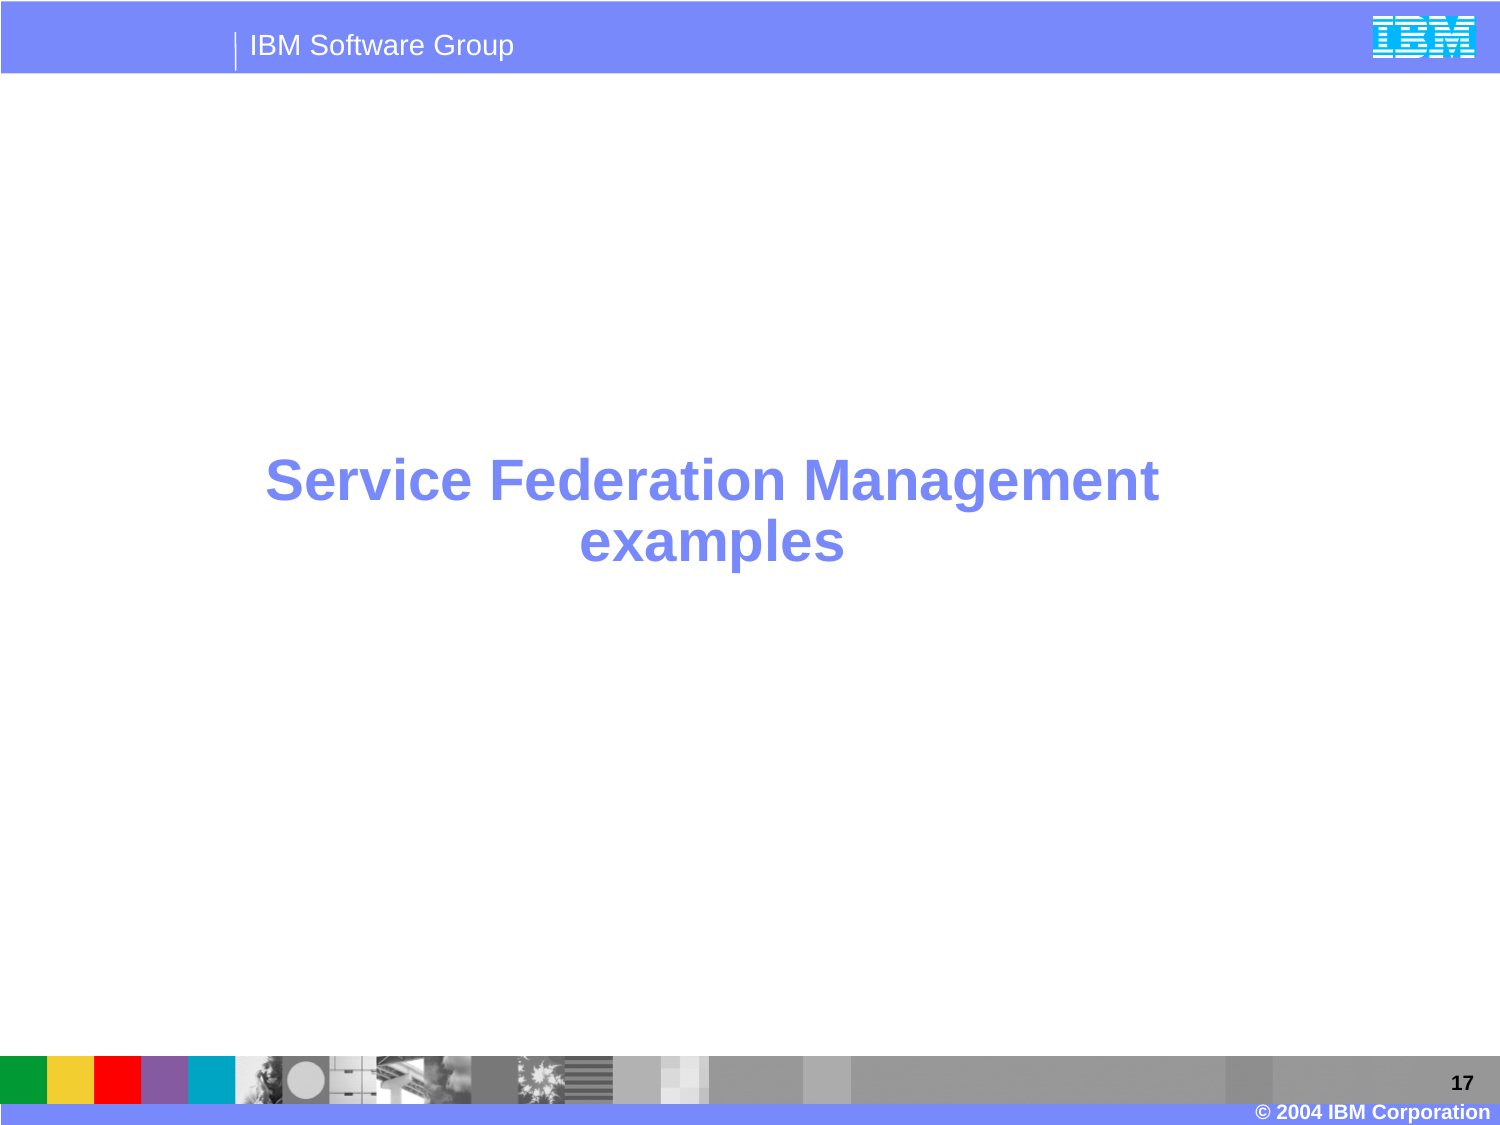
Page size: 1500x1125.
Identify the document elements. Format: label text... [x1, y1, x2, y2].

picture [0, 1056, 1500, 1104]
title Service Federation Management examples [250, 442, 1211, 650]
